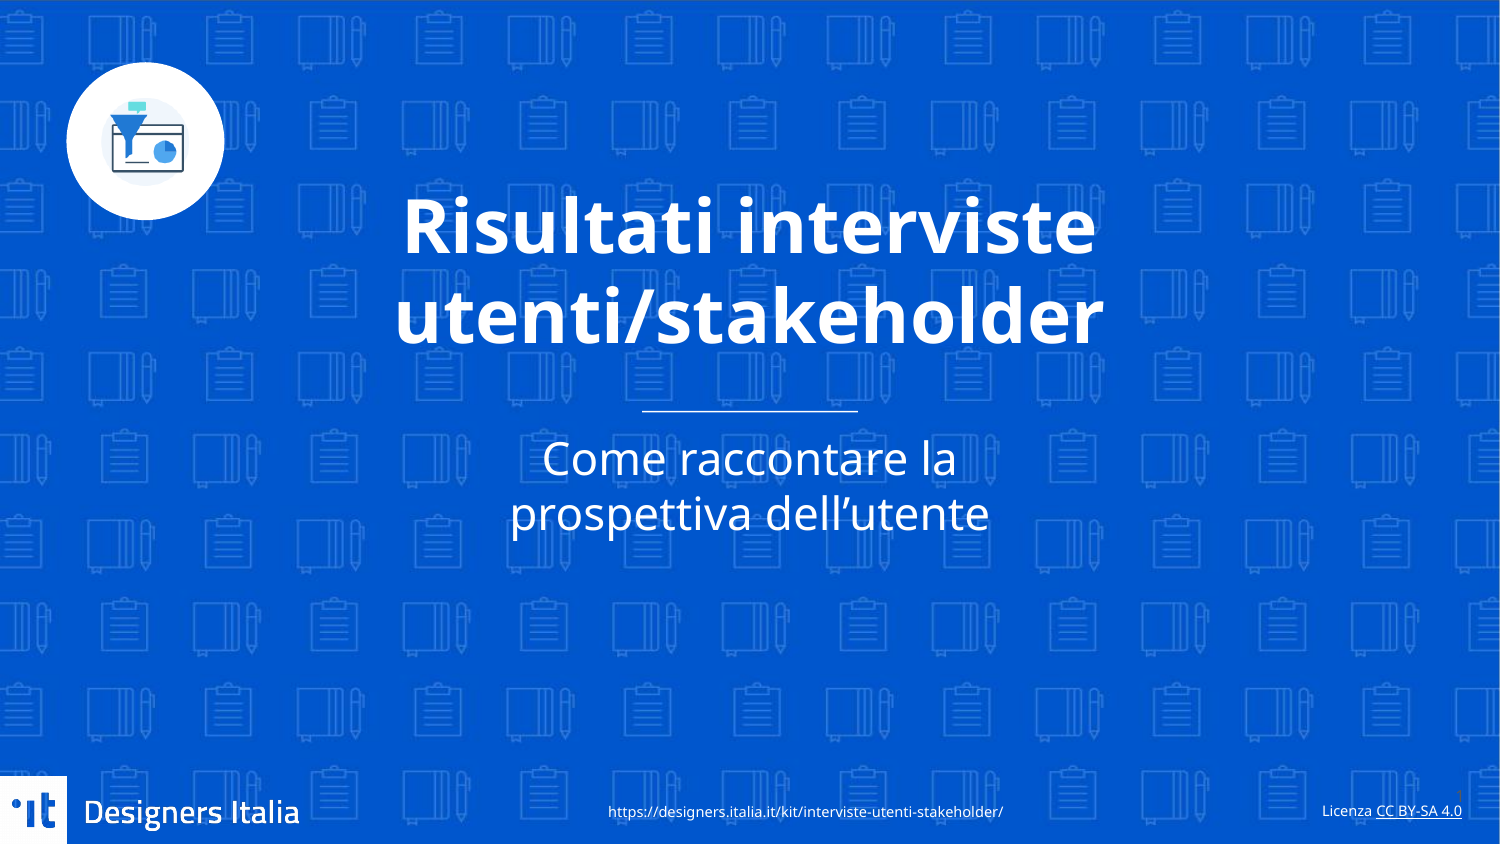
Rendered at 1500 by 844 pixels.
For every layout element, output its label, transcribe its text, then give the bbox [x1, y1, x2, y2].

text_box Risultati interviste utenti/stakeholder [149, 158, 1351, 380]
text_box Come raccontare la prospettiva dell’utente [441, 462, 1058, 508]
text_box [67, 63, 224, 220]
text_box https://designers.italia.it/kit/interviste-utenti-stakeholder/ [337, 776, 1275, 844]
text_box Licenza CC BY-SA 4.0 [1284, 776, 1500, 844]
slide_number <number> [1389, 764, 1480, 776]
picture [0, 0, 1500, 844]
